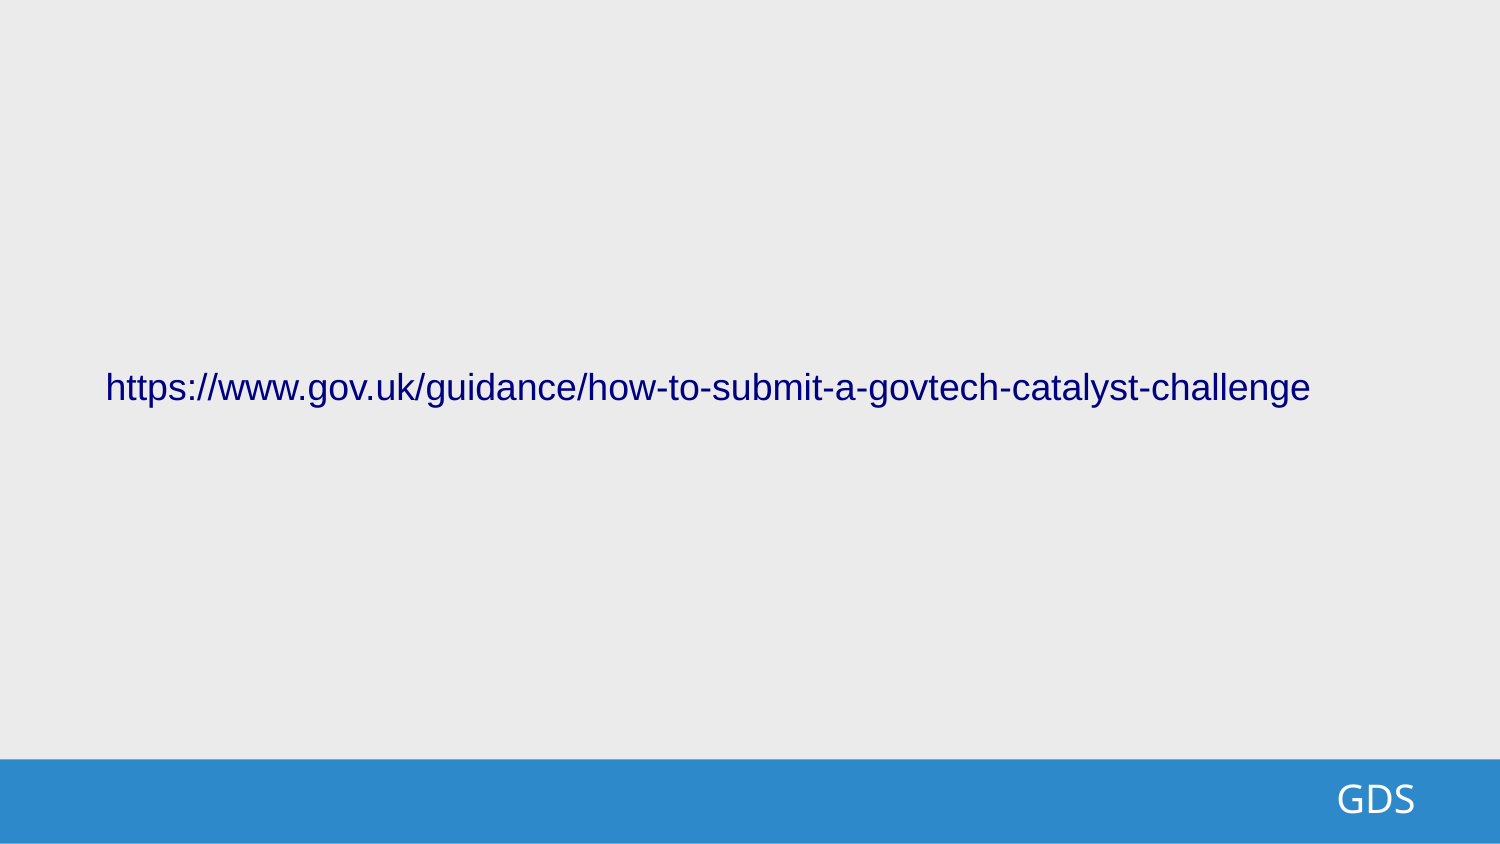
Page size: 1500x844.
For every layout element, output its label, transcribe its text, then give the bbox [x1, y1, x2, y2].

text_box https://www.gov.uk/guidance/how-to-submit-a-govtech-catalyst-challenge [102, 0, 1397, 765]
